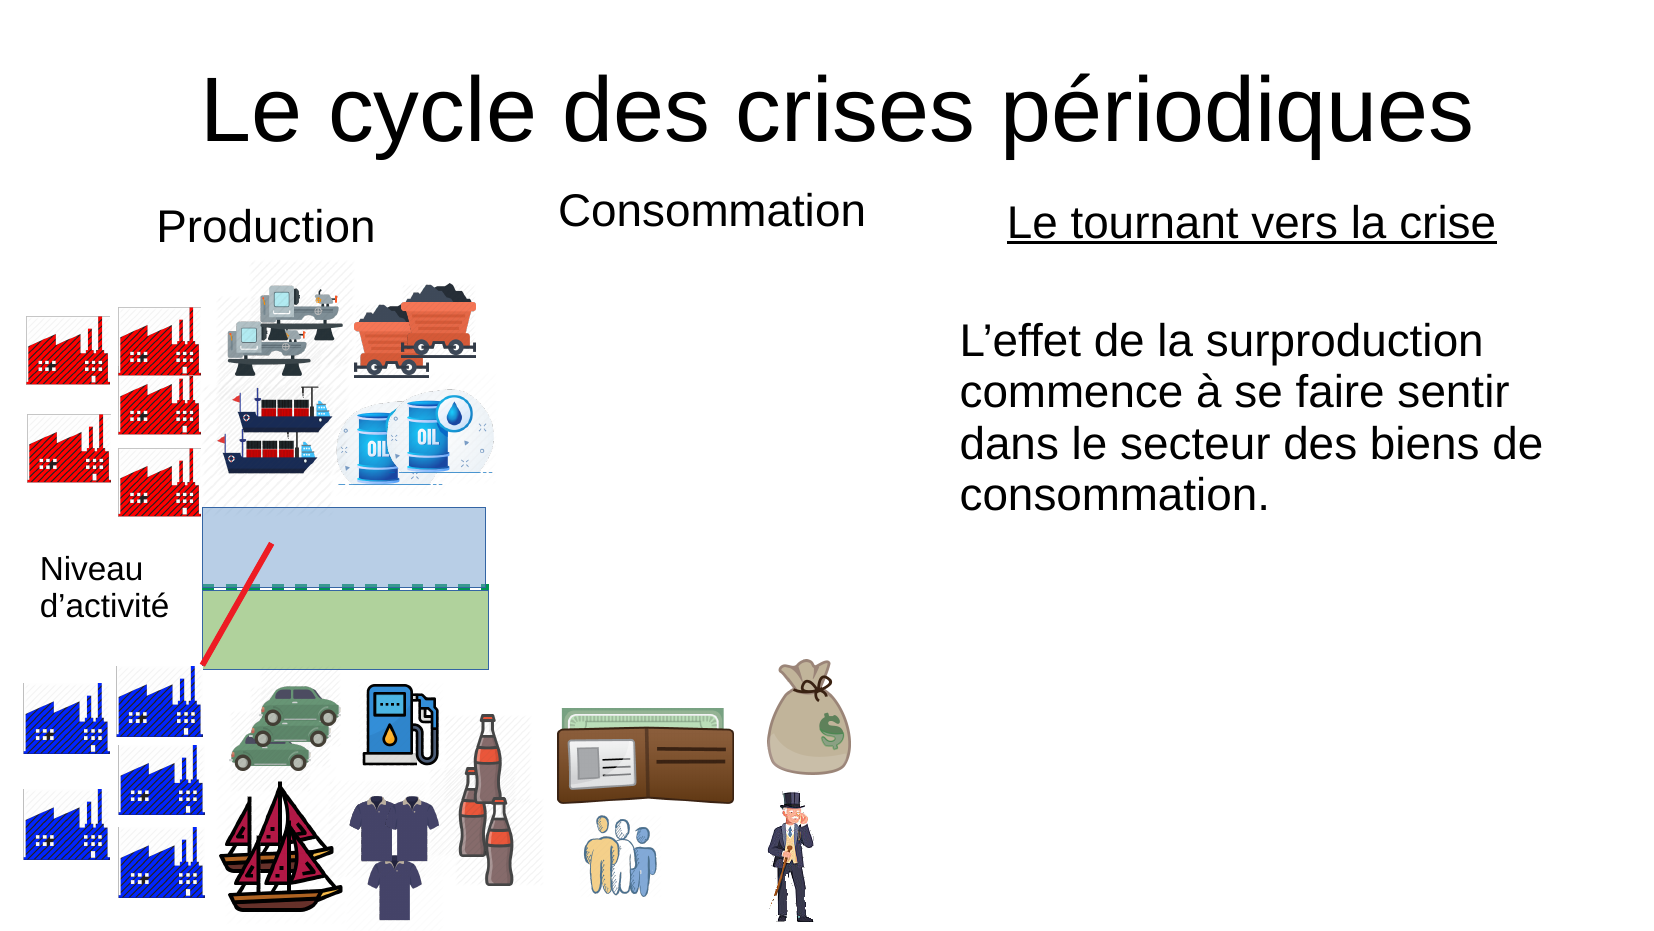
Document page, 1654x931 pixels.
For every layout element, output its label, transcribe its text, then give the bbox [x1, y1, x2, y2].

picture [27, 414, 111, 483]
picture [118, 259, 497, 517]
picture [215, 665, 544, 931]
picture [578, 814, 662, 899]
picture [118, 744, 205, 815]
picture [118, 826, 205, 898]
picture [557, 708, 734, 804]
text_box Production [141, 193, 402, 260]
text_box L’effet de la surproduction commence à se faire sentir dans le secteur des biens de consommation. [944, 307, 1607, 638]
text_box Consommation [543, 177, 886, 295]
picture [23, 682, 110, 754]
picture [26, 316, 110, 386]
picture [116, 665, 203, 737]
picture [23, 788, 110, 860]
text_box [202, 507, 486, 588]
text_box [202, 590, 241, 658]
title Le cycle des crises périodiques [47, 7, 1630, 213]
text_box [203, 590, 489, 670]
text_box Niveau d’activité [25, 543, 202, 643]
picture [767, 791, 814, 922]
text_box Le tournant vers la crise [992, 189, 1642, 272]
picture [767, 659, 851, 775]
